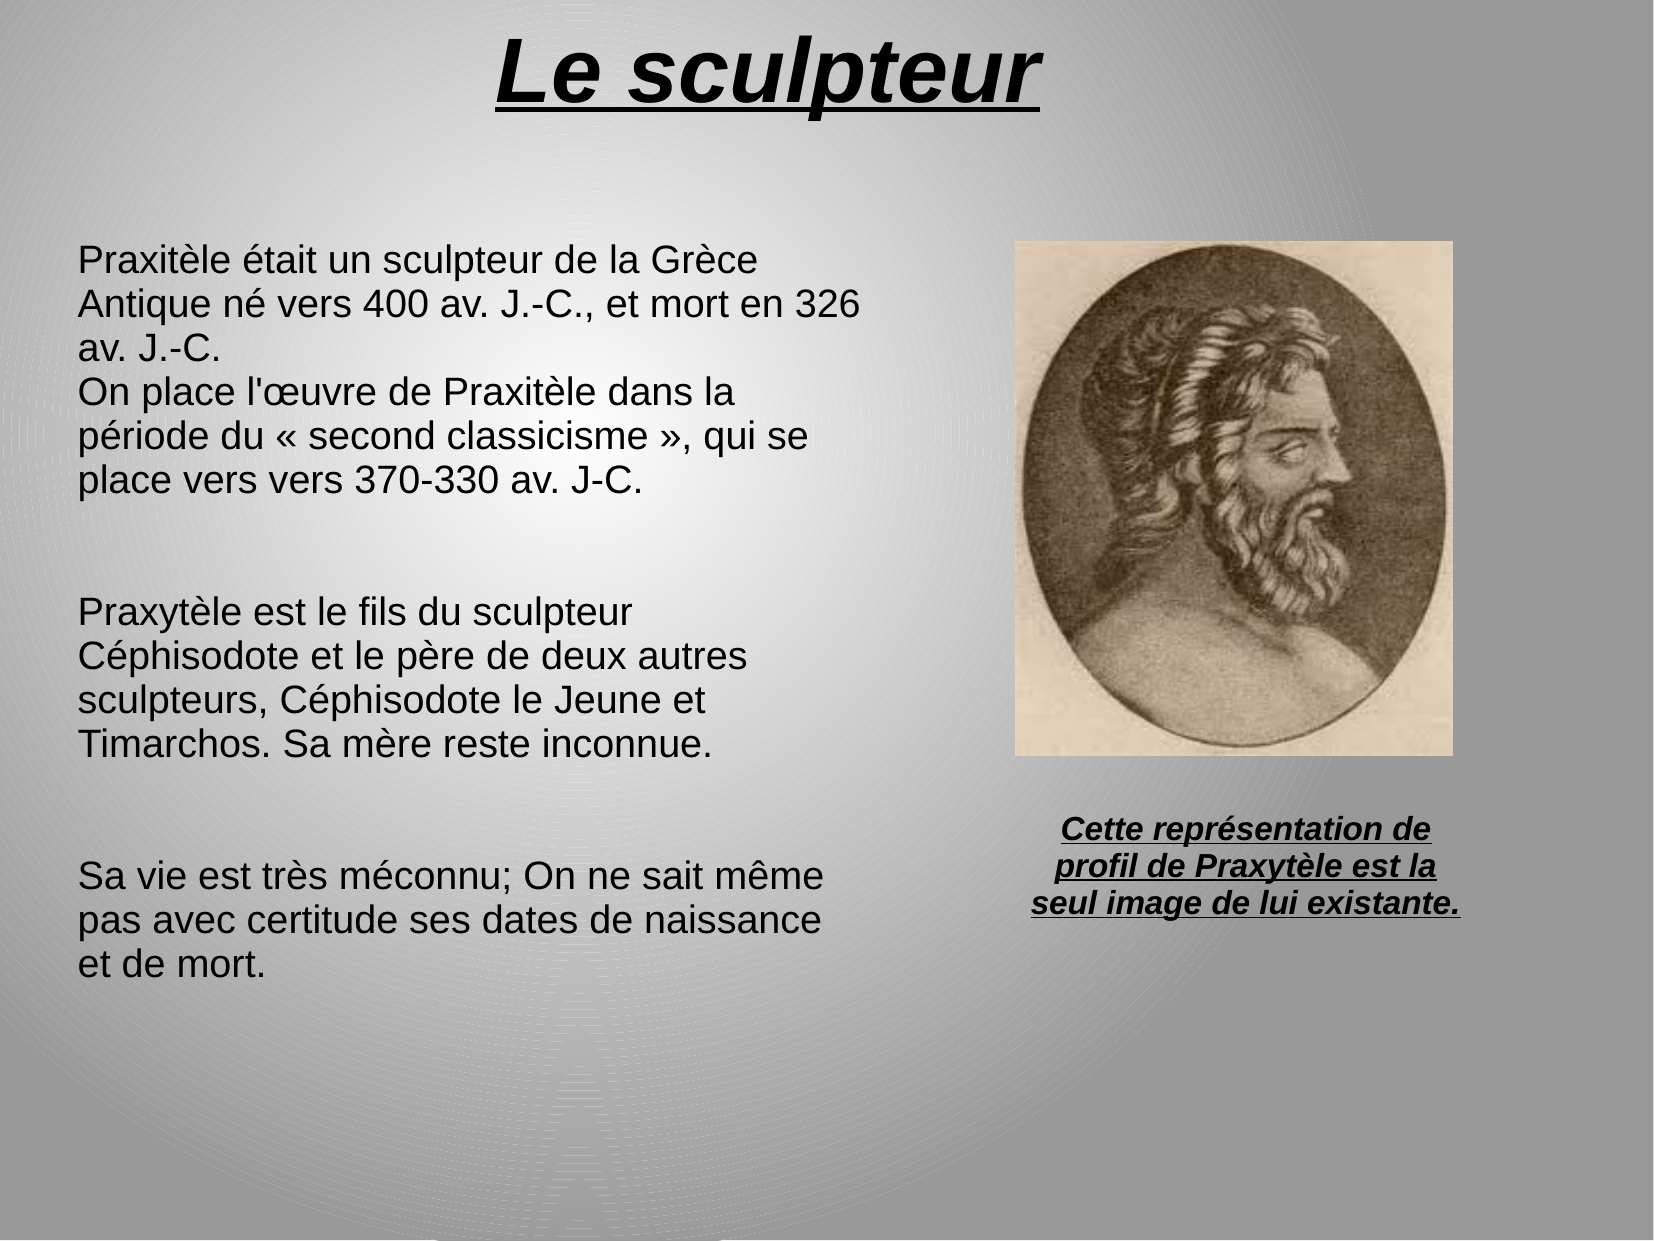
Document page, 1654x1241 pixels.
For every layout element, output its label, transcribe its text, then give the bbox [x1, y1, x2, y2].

text_box Cette représentation de profil de Praxytèle est la seul image de lui existante. [1003, 803, 1489, 932]
text_box Le sculpteur [106, 11, 1430, 279]
picture [1015, 241, 1453, 756]
text_box Praxitèle était un sculpteur de la Grèce Antique né vers 400 av. J.-C., et mort en 326 av. J.-C. On place l'œuvre de Praxitèle dans la période du « second classicisme », qui se place vers vers 370-330 av. J-C. Praxytèle est le fils du sculpteur Céphisodote et le père de deux autres sculpteurs, Céphisodote le Jeune et Timarchos. Sa mère reste inconnue. Sa vie est très méconnu; On ne sait même pas avec certitude ses dates de naissance et de mort. [62, 230, 878, 1122]
